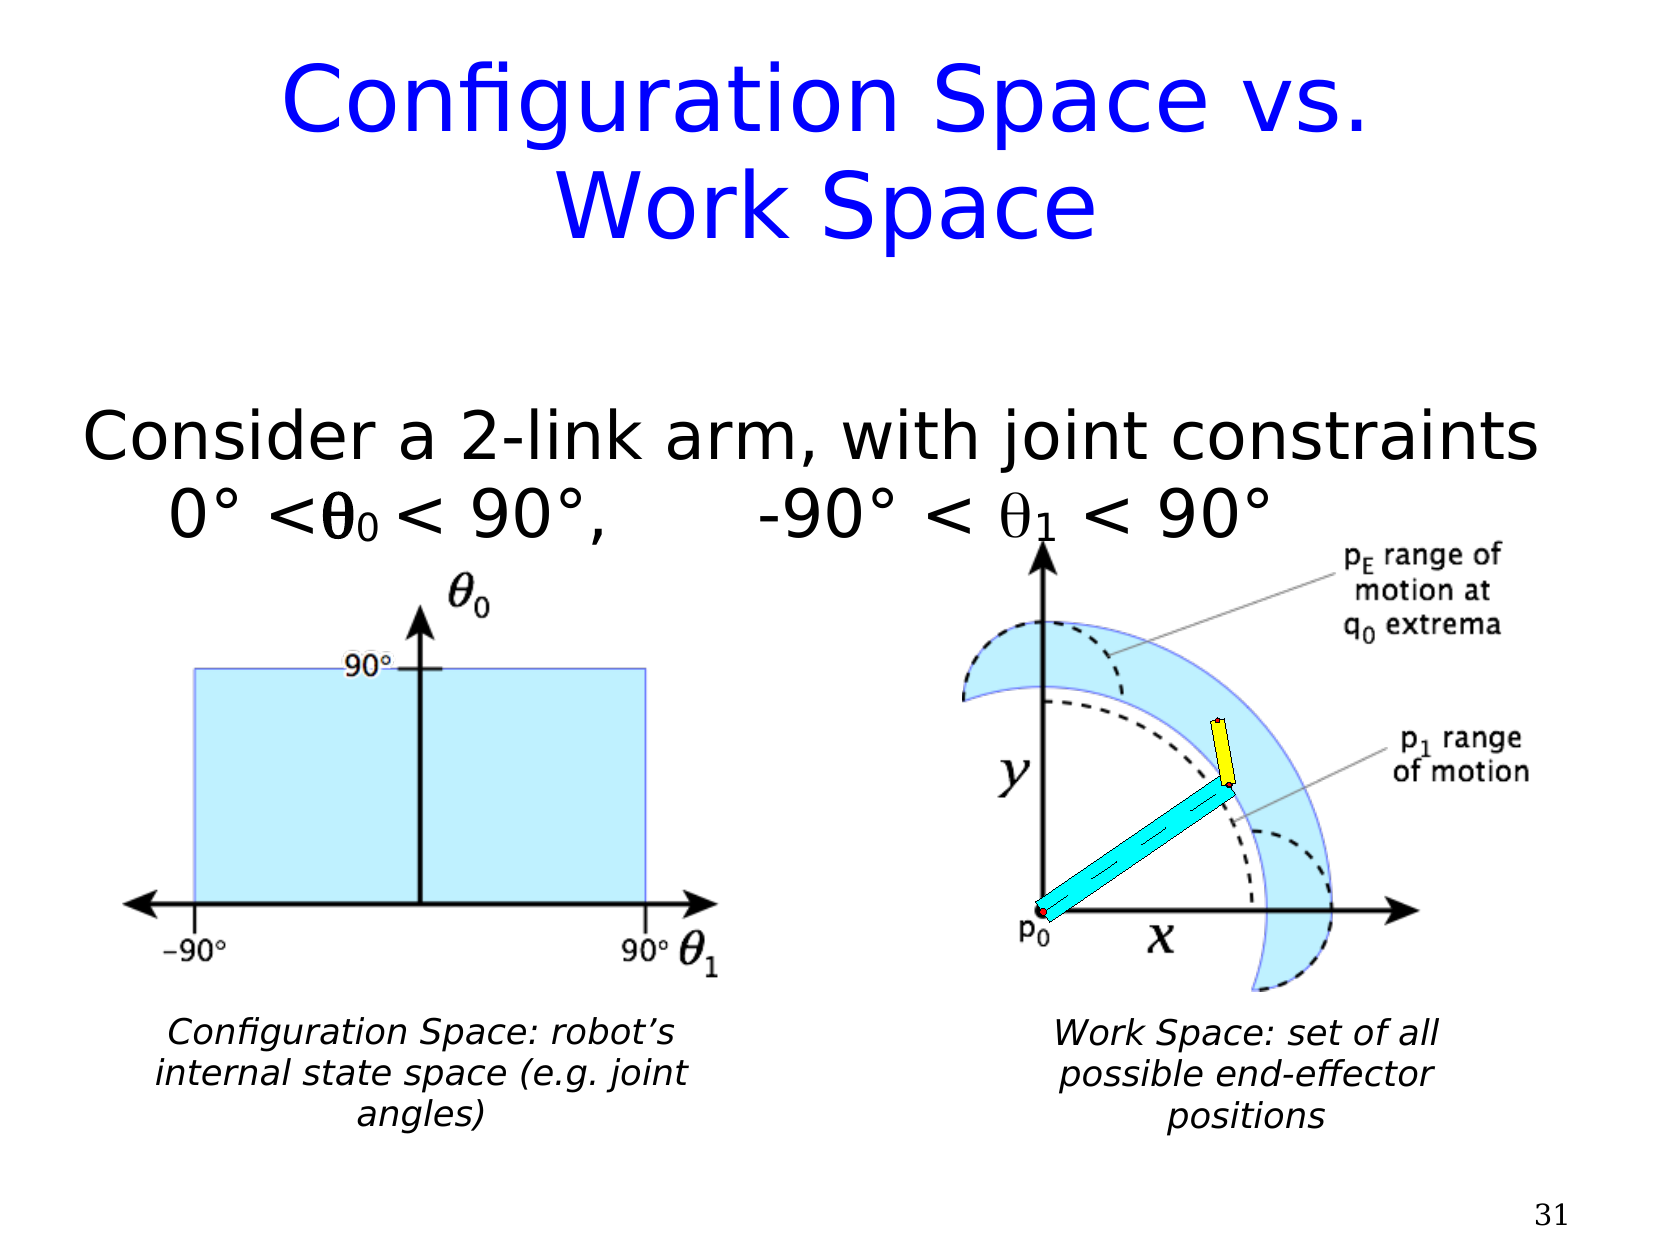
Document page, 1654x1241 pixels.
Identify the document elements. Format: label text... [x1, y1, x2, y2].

text_box Configuration Space: robot’s internal state space (e.g. joint angles) [147, 1021, 697, 1125]
picture [962, 534, 1532, 992]
text_box [1035, 717, 1236, 923]
text_box Work Space: set of all possible end-effector positions [1004, 1022, 1489, 1127]
picture [122, 555, 721, 997]
list Consider a 2-link arm, with joint constraints 0° <0 < 90°, -90° < 1 < 90° [82, 290, 1571, 1094]
title Configuration Space vs. Work Space [82, 45, 1571, 261]
